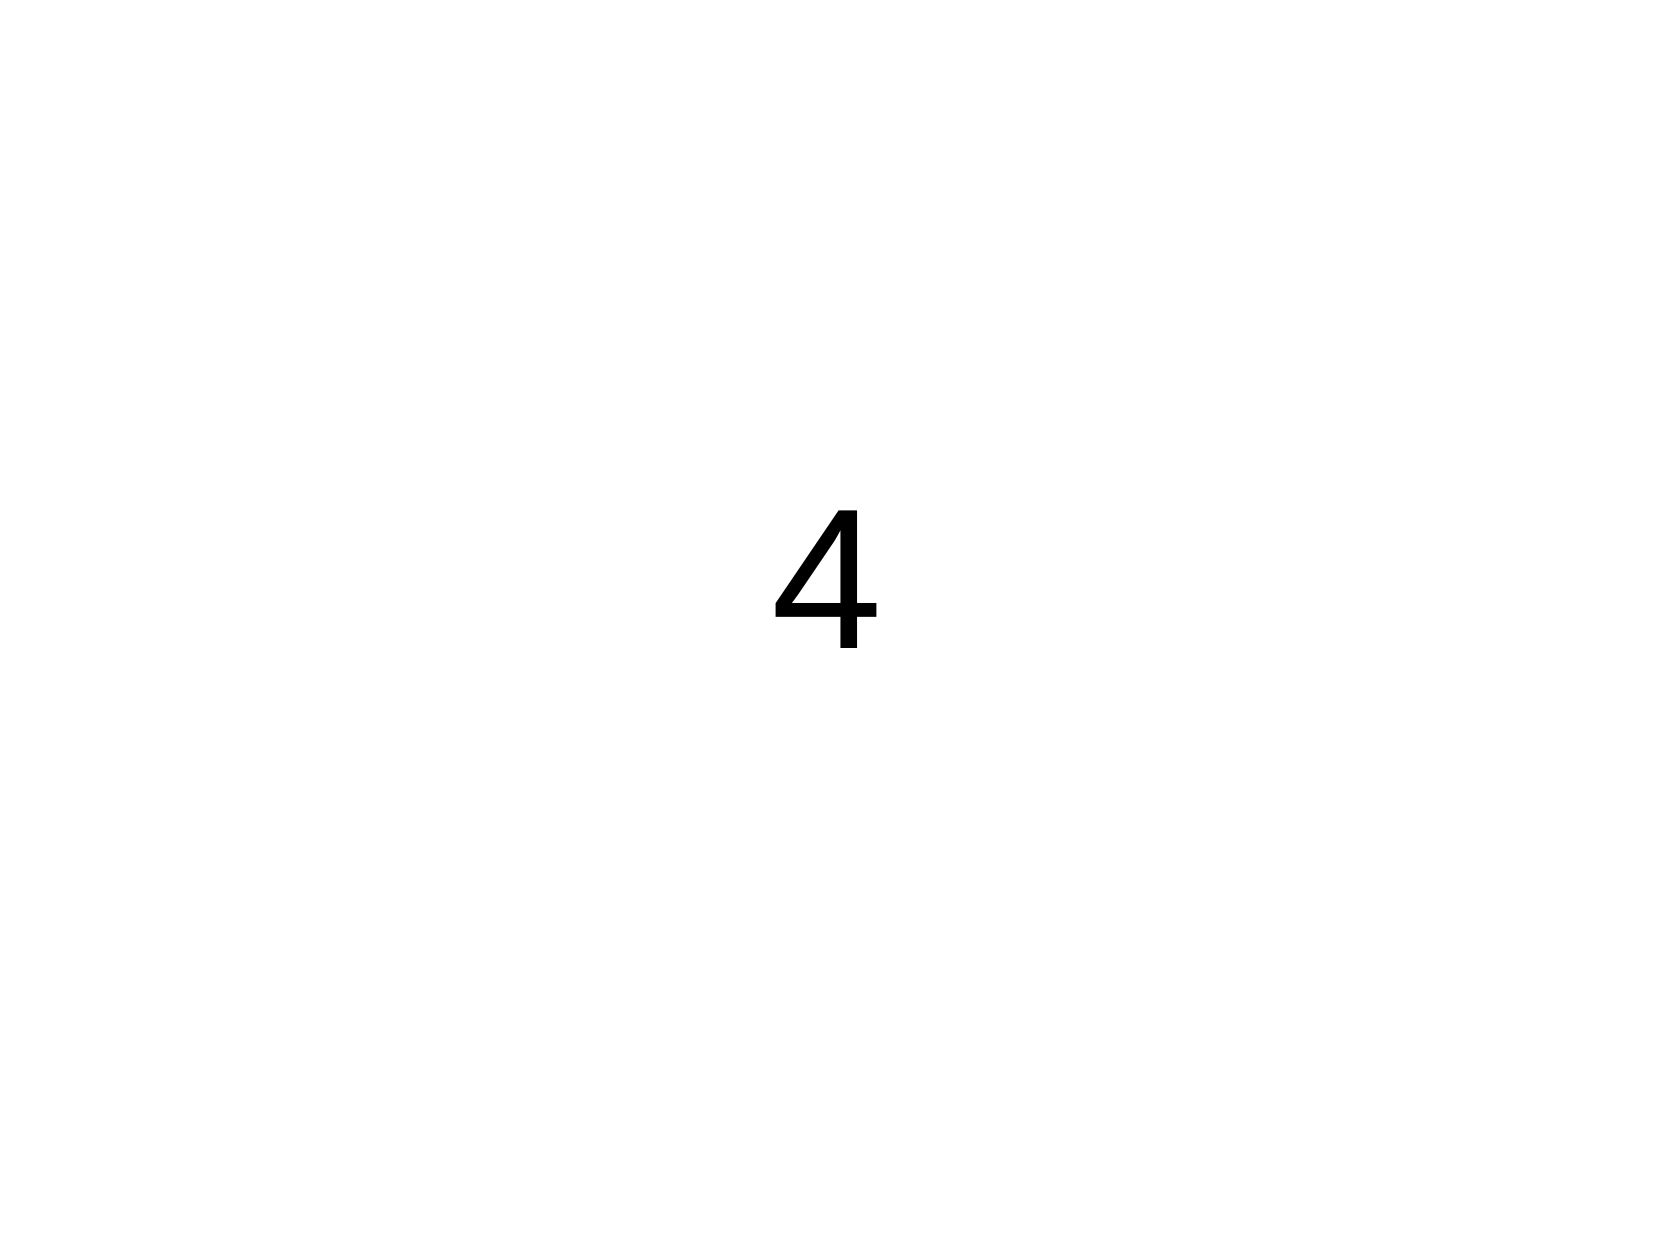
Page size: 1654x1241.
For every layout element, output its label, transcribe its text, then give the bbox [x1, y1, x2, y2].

subtitle 4 [82, 49, 1571, 1109]
